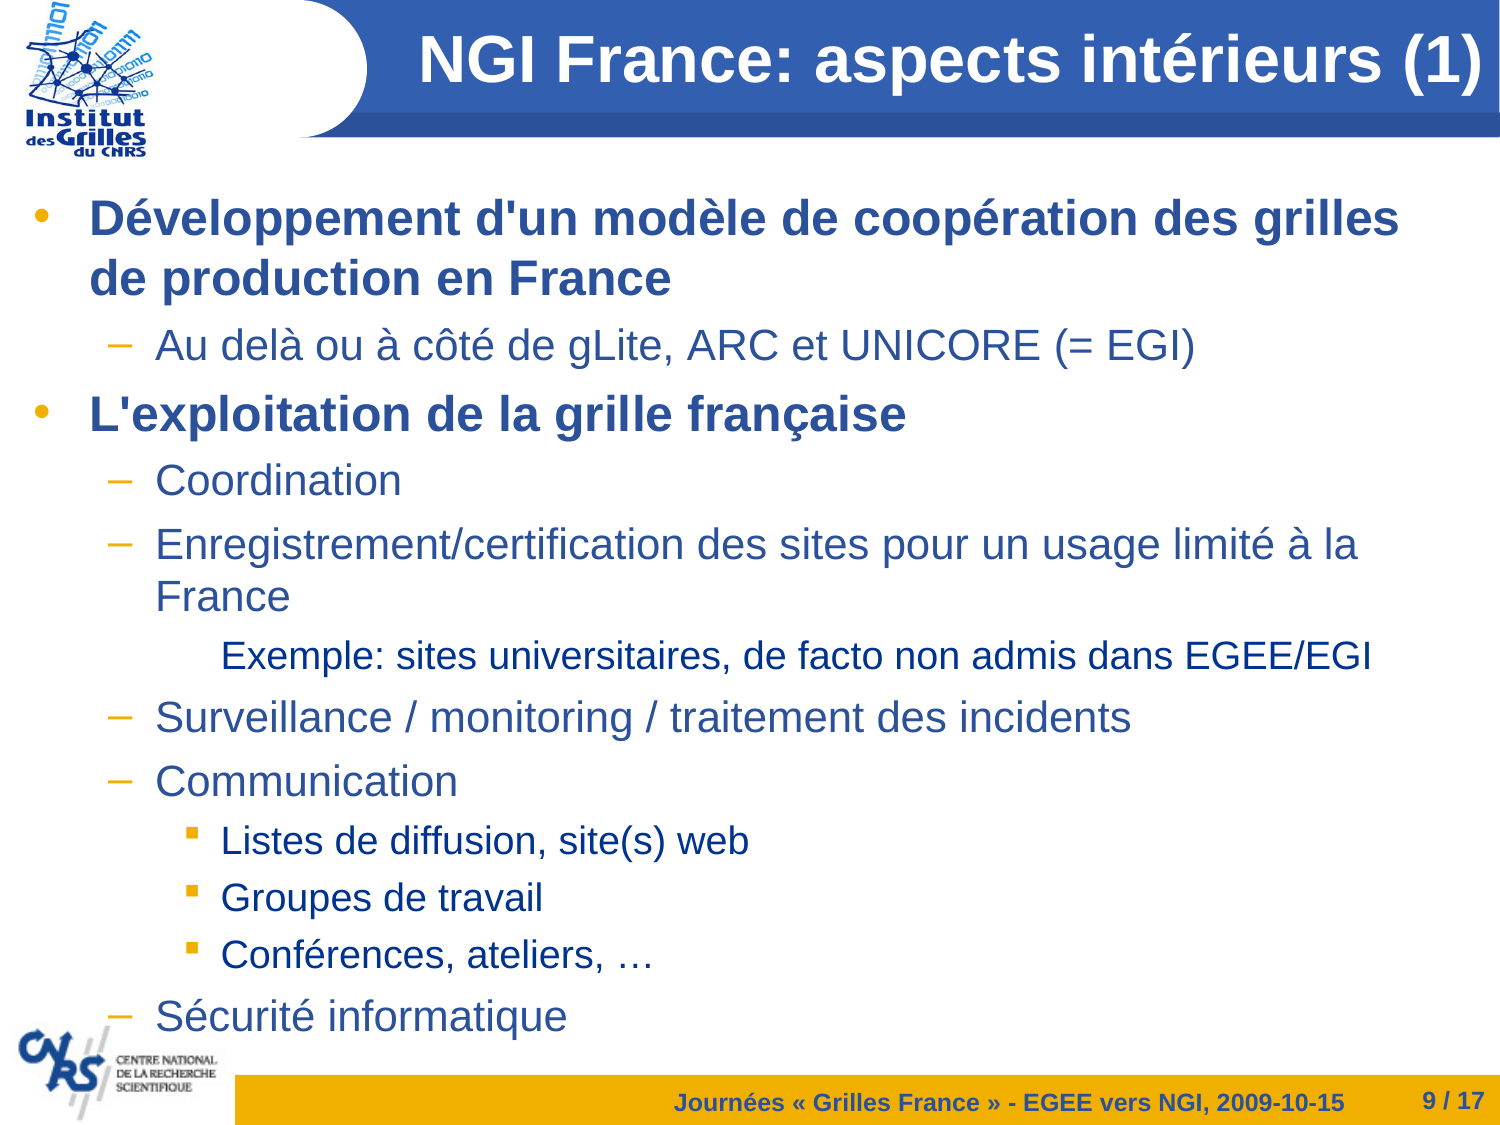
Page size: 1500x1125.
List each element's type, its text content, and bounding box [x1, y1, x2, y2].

text_box Journées « Grilles France » - EGEE vers NGI, 2009-10-15 [261, 1079, 1362, 1125]
list Développement d'un modèle de coopération des grilles de production en France Au delà ou à côté de gLite, ARC et UNICORE (= EGI) L'exploitation de la grille française Coordination Enregistrement/certification des sites pour un usage limité à la France Exemple: sites universitaires, de facto non admis dans EGEE/EGI Surveillance / monitoring / traitement des incidents Communication Listes de diffusion, site(s) web Groupes de travail Conférences, ateliers, … Sécurité informatique [18, 177, 1468, 1069]
picture [0, 1023, 235, 1125]
picture [0, 0, 178, 159]
text_box <numéro> / 17 [1397, 1076, 1500, 1125]
title NGI France: aspects intérieurs (1) [395, 0, 1500, 113]
